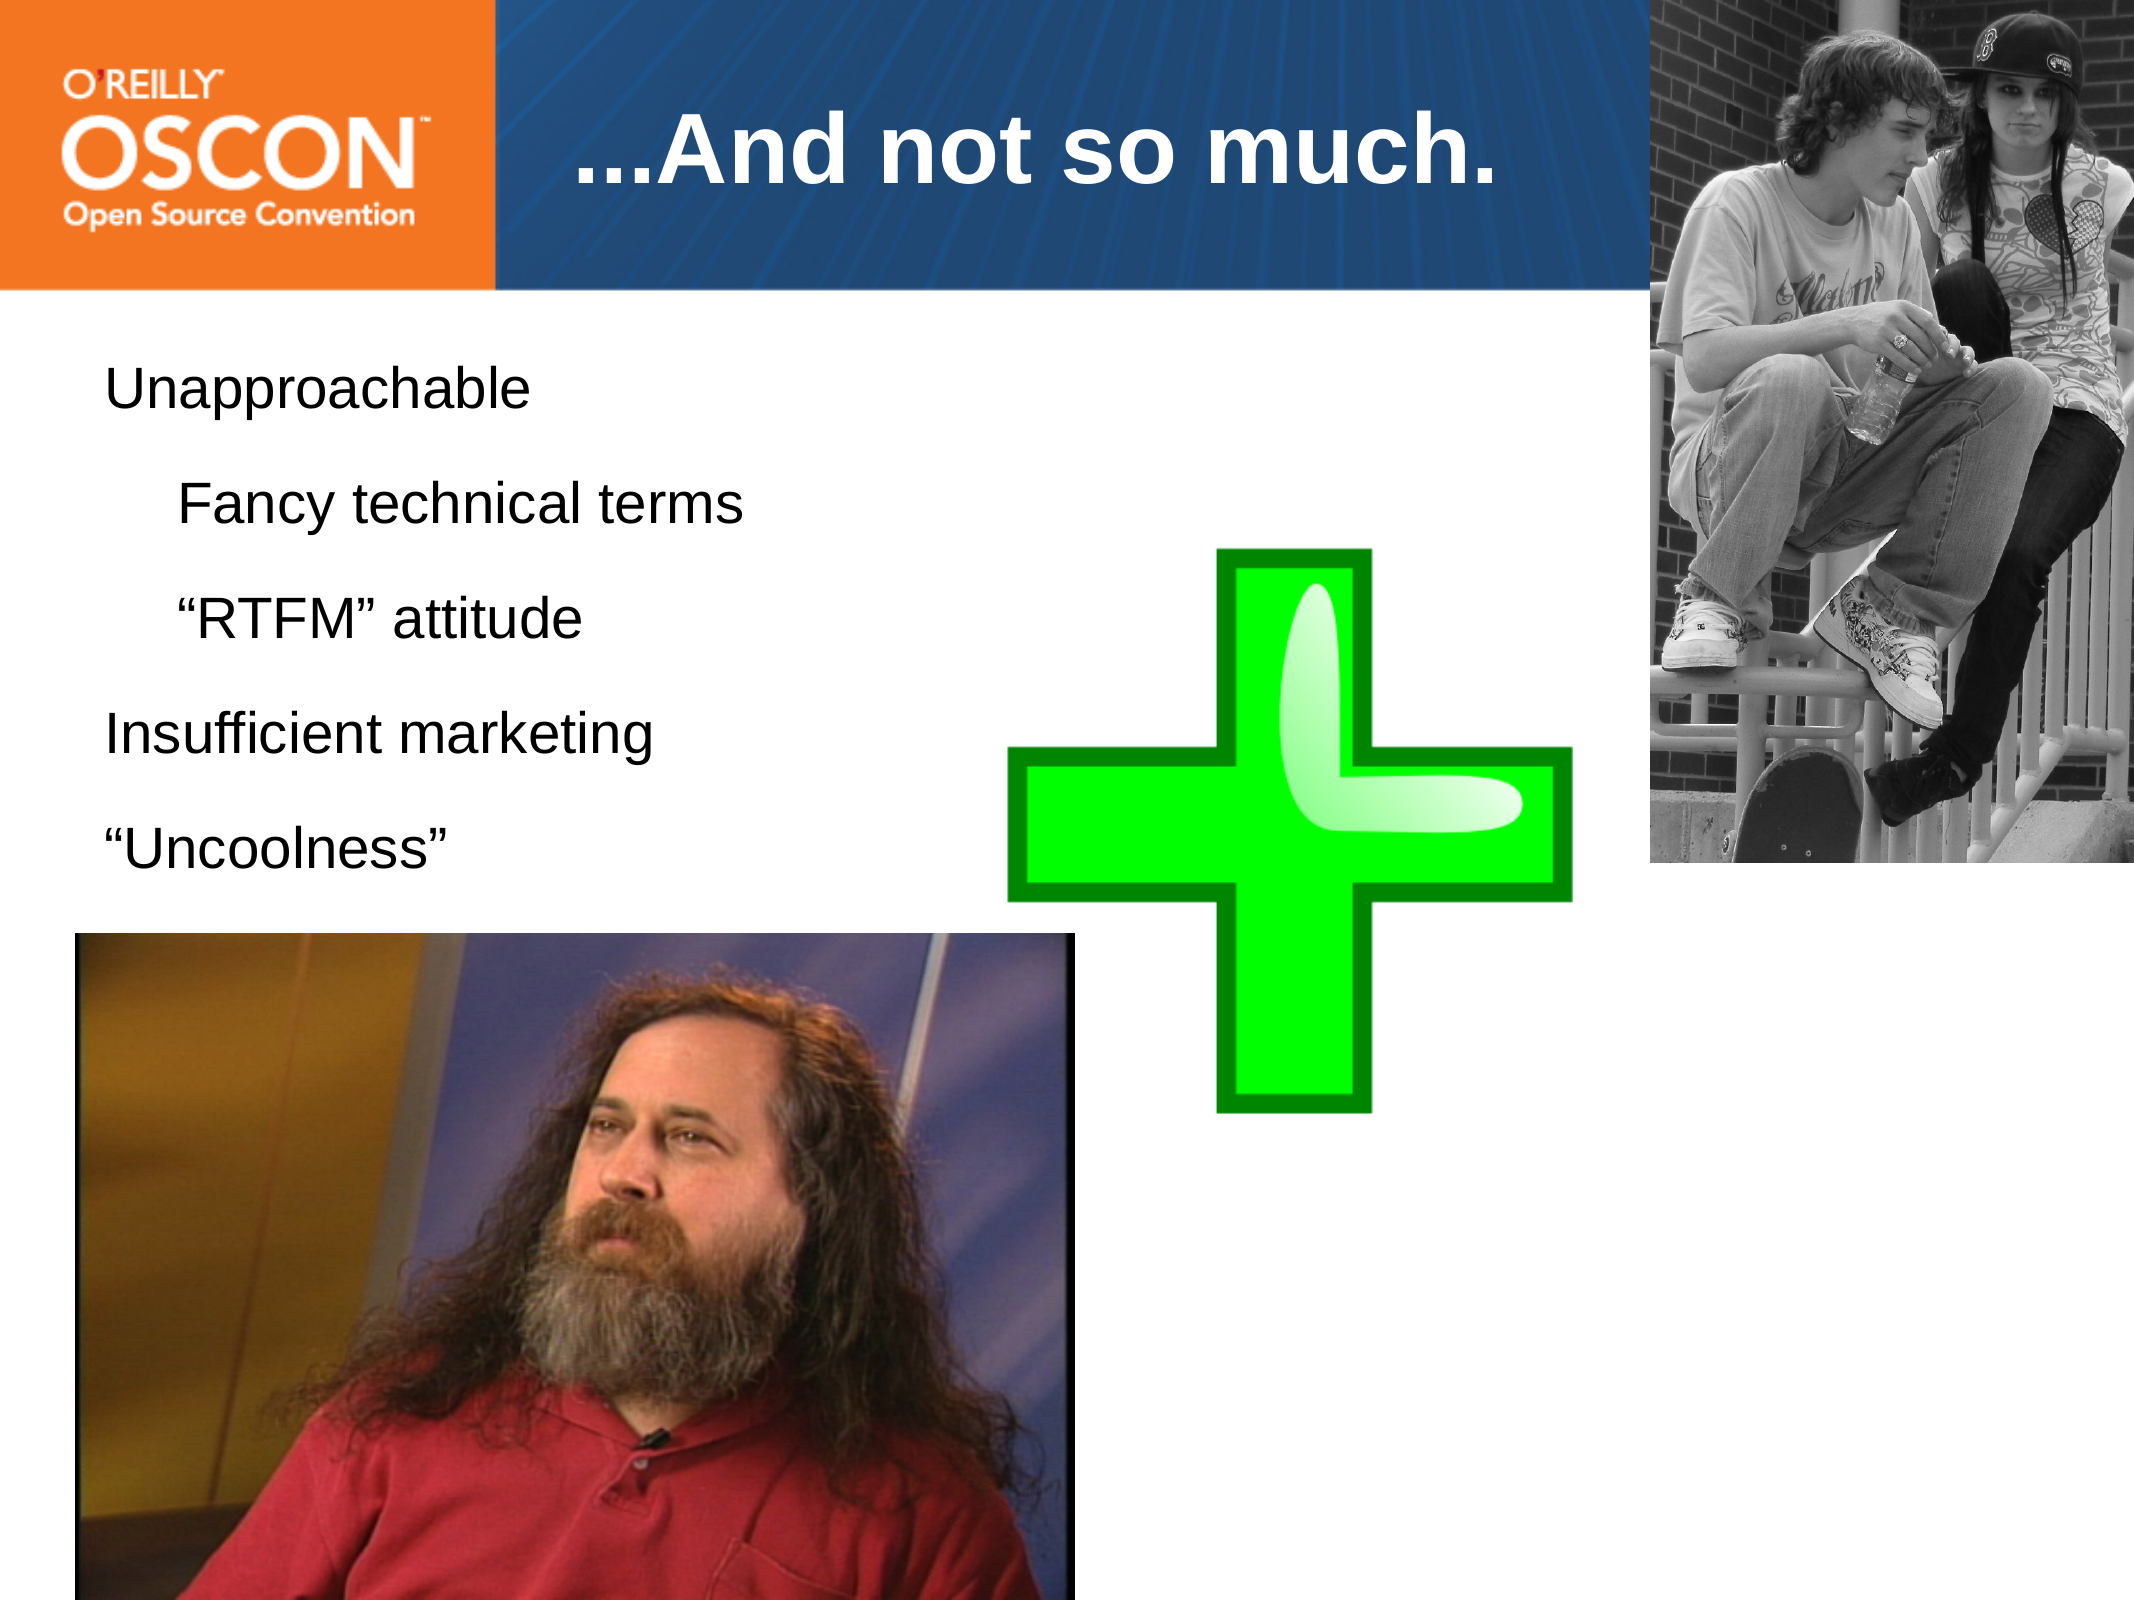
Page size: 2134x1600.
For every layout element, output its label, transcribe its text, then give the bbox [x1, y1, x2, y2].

picture [0, 0, 2134, 1600]
title ...And not so much. [572, 15, 1650, 283]
list Unapproachable Fancy technical terms “RTFM” attitude Insufficient marketing “Uncoolness” [60, 356, 2050, 1413]
